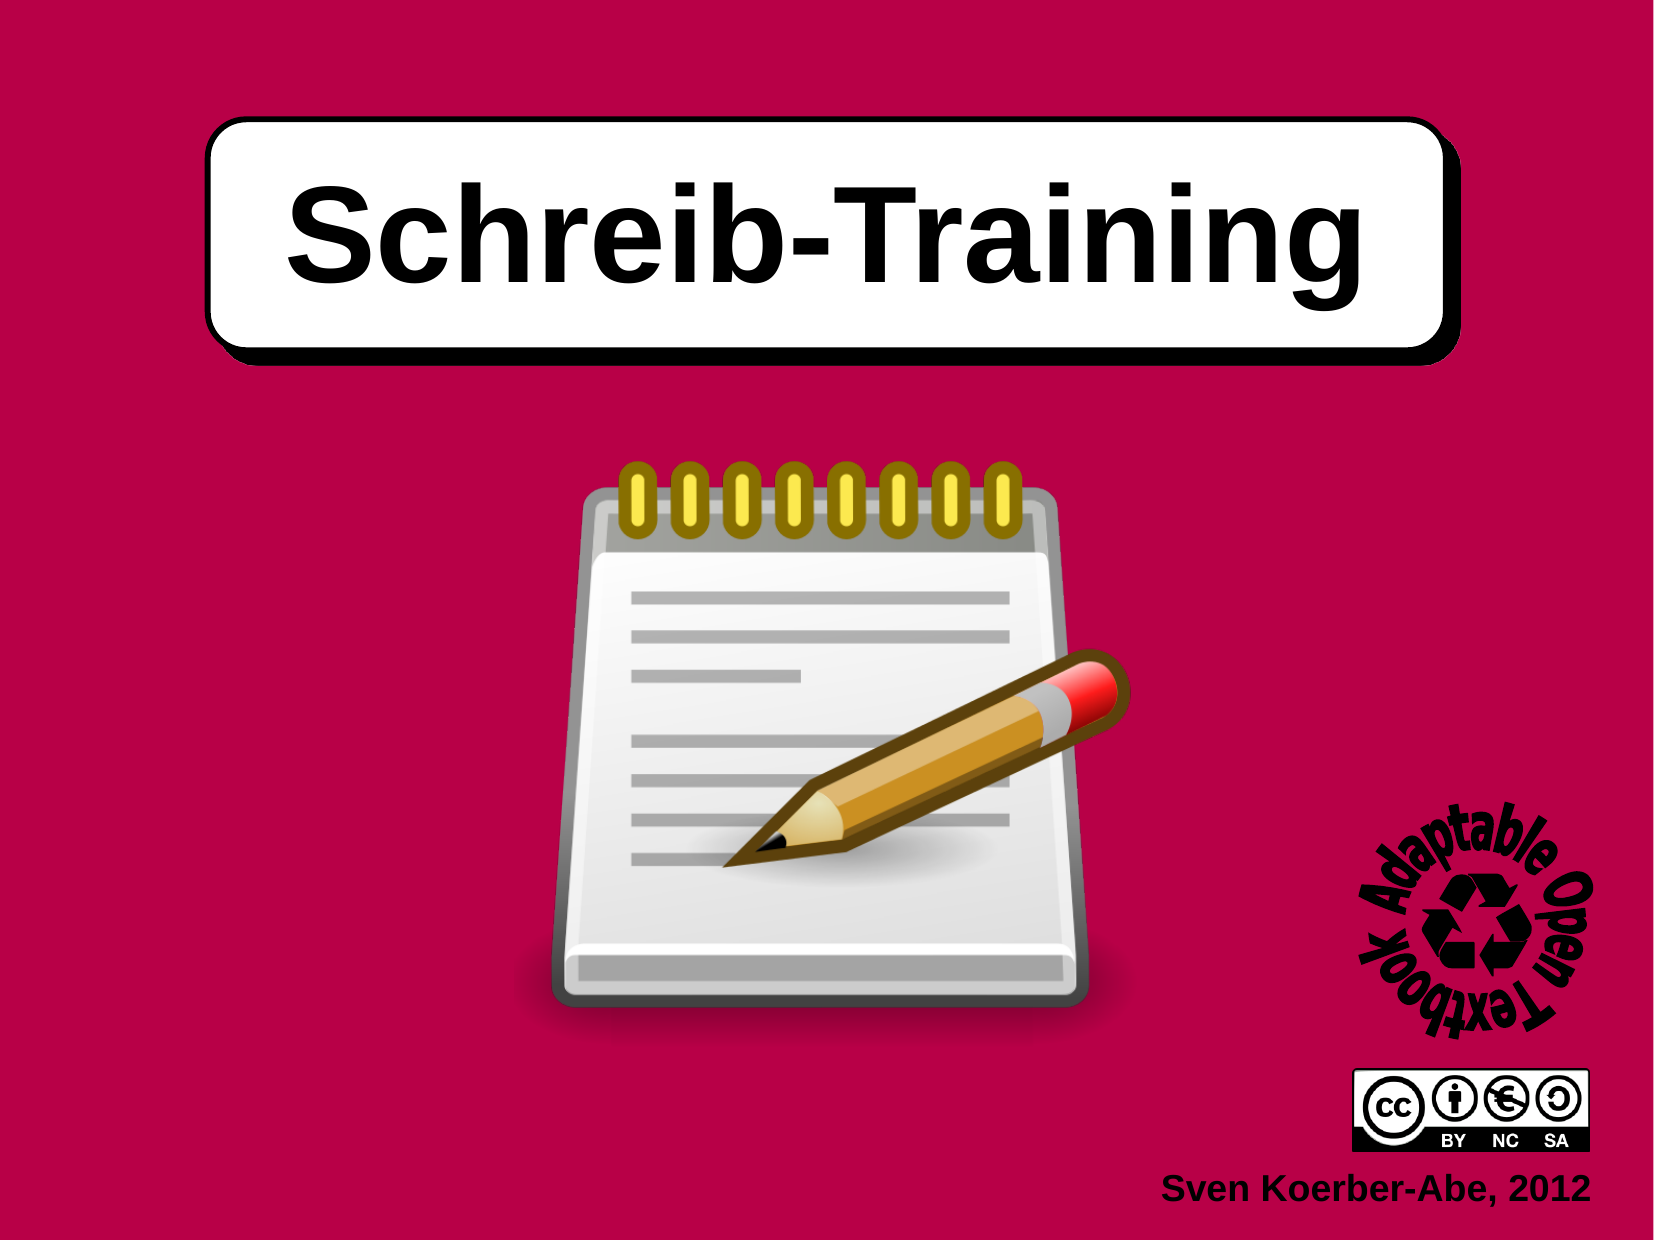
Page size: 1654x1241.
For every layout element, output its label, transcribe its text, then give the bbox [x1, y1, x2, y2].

text_box [1443, 990, 1492, 1039]
text_box [1480, 905, 1531, 976]
text_box [1544, 872, 1593, 906]
text_box [1440, 942, 1474, 968]
text_box [1376, 844, 1421, 888]
text_box [1545, 935, 1583, 960]
text_box [1513, 981, 1556, 1032]
text_box [1533, 953, 1575, 987]
text_box [1359, 929, 1409, 964]
text_box [1421, 820, 1453, 872]
text_box [1440, 874, 1517, 911]
text_box [1525, 840, 1557, 875]
text_box [1398, 971, 1430, 1005]
text_box [1398, 836, 1436, 871]
text_box Sven Koerber-Abe, 2012 [1114, 1160, 1639, 1220]
text_box [1420, 984, 1452, 1037]
text_box [1380, 954, 1416, 983]
picture [514, 435, 1140, 1061]
picture [1352, 1068, 1590, 1152]
text_box [1513, 816, 1547, 862]
text_box [1471, 812, 1494, 851]
text_box [1490, 990, 1516, 1028]
text_box [1447, 804, 1471, 851]
text_box Schreib-Training [228, 150, 1426, 326]
text_box [1493, 802, 1523, 856]
text_box [1359, 885, 1411, 915]
text_box [1535, 908, 1587, 934]
text_box [207, 119, 1446, 351]
text_box [1422, 910, 1461, 956]
